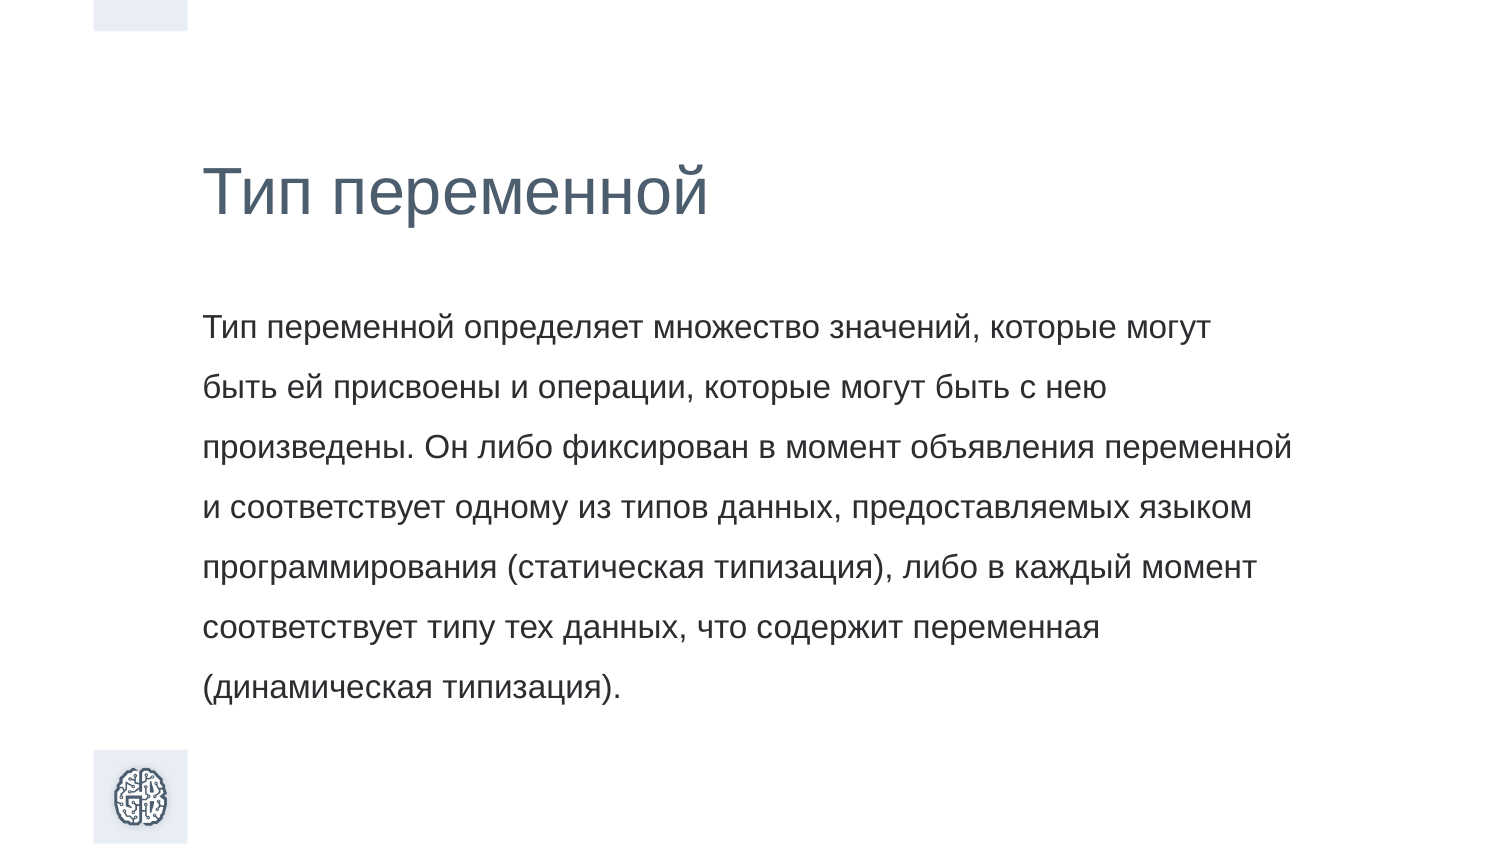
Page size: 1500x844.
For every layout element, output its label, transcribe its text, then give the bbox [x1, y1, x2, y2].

text_box Тип переменной определяет множество значений, которые могут быть ей присвоены и операции, которые могут быть с нею произведены. Он либо фиксирован в момент объявления переменной и соответствует одному из типов данных, предоставляемых языком программирования (статическая типизация), либо в каждый момент соответствует типу тех данных, что содержит переменная (динамическая типизация). [187, 425, 1312, 565]
text_box Тип переменной [187, 93, 1312, 282]
picture [106, 760, 175, 834]
